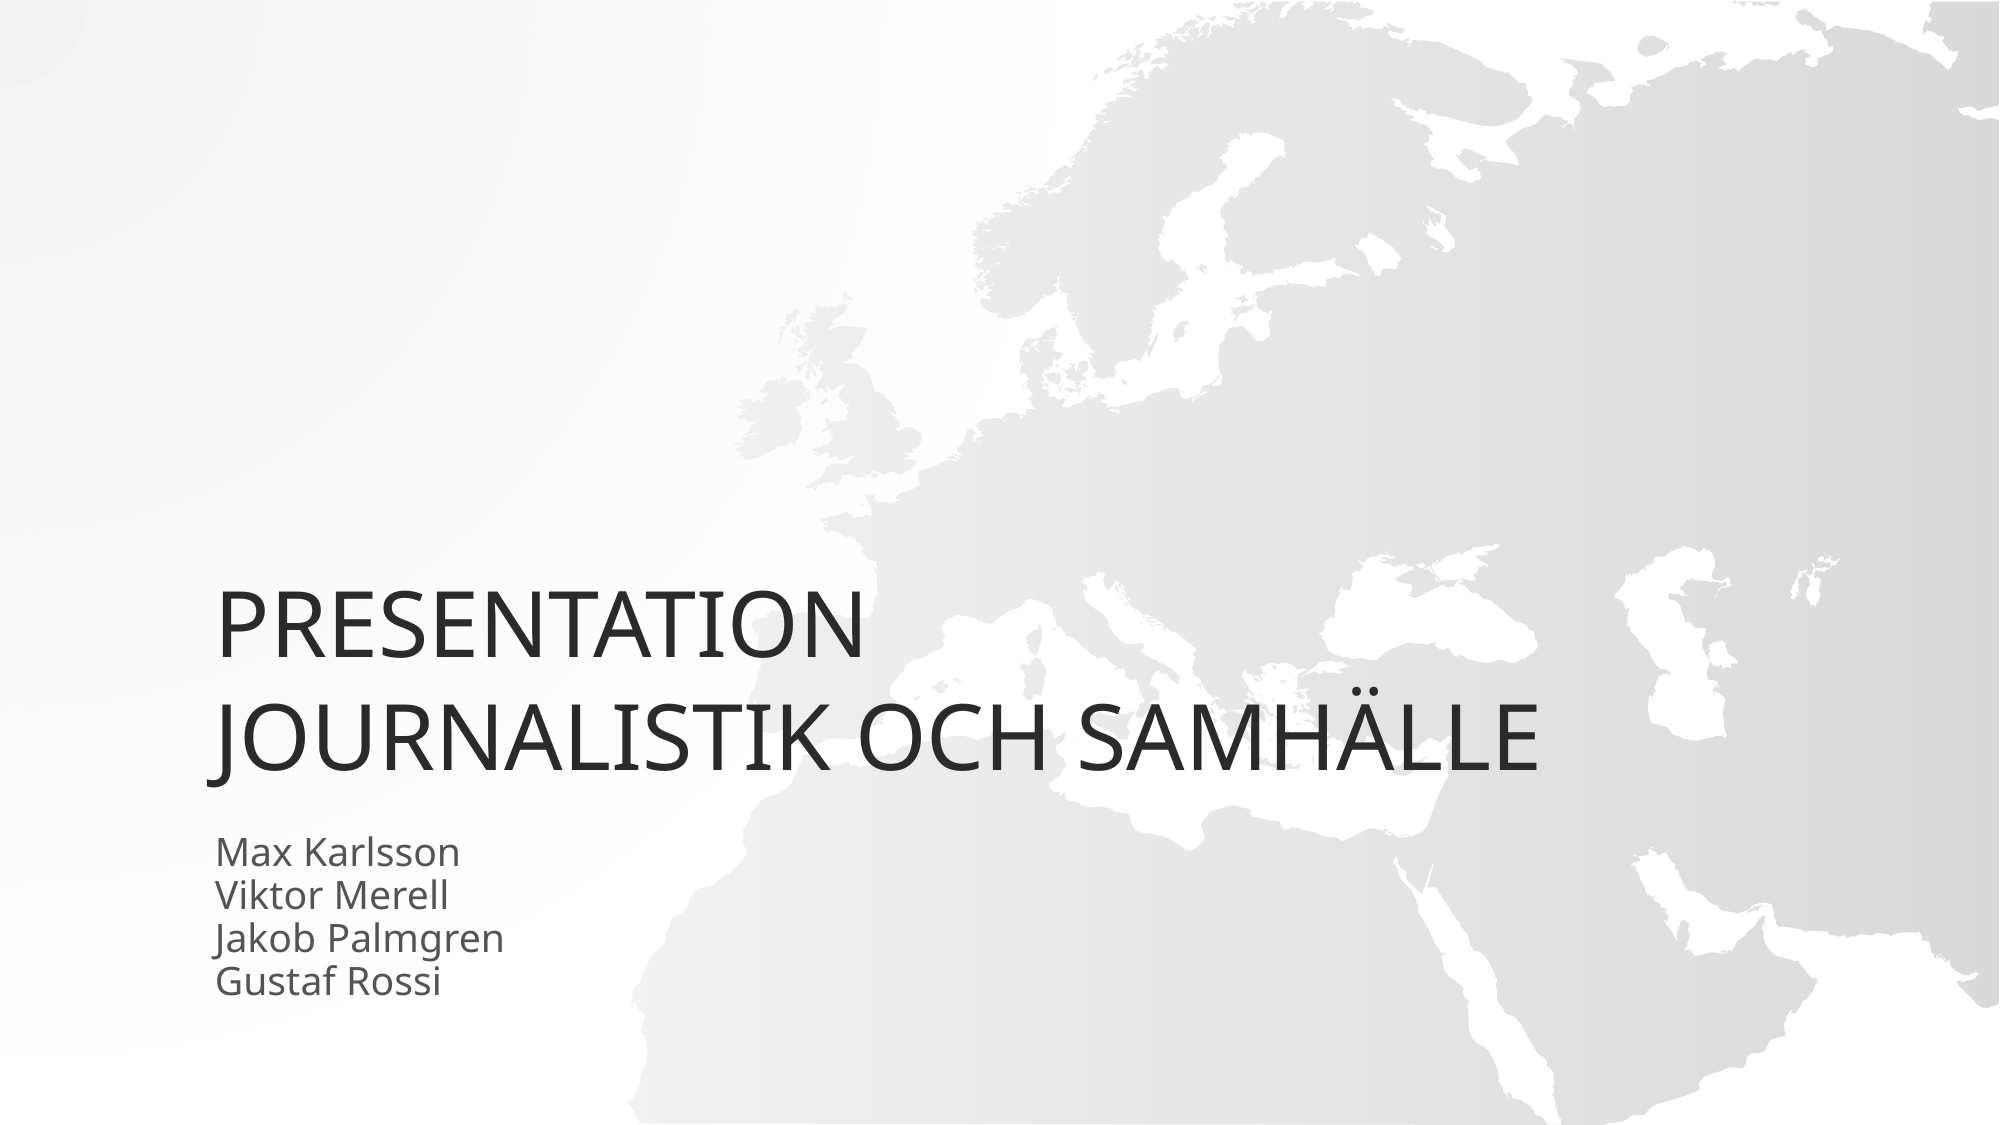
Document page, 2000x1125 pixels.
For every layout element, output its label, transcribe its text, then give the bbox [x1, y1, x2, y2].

title Presentation journalistik och samhälle [199, 299, 1800, 801]
subtitle Max Karlsson Viktor Merell Jakob Palmgren Gustaf Rossi [199, 825, 1488, 1013]
